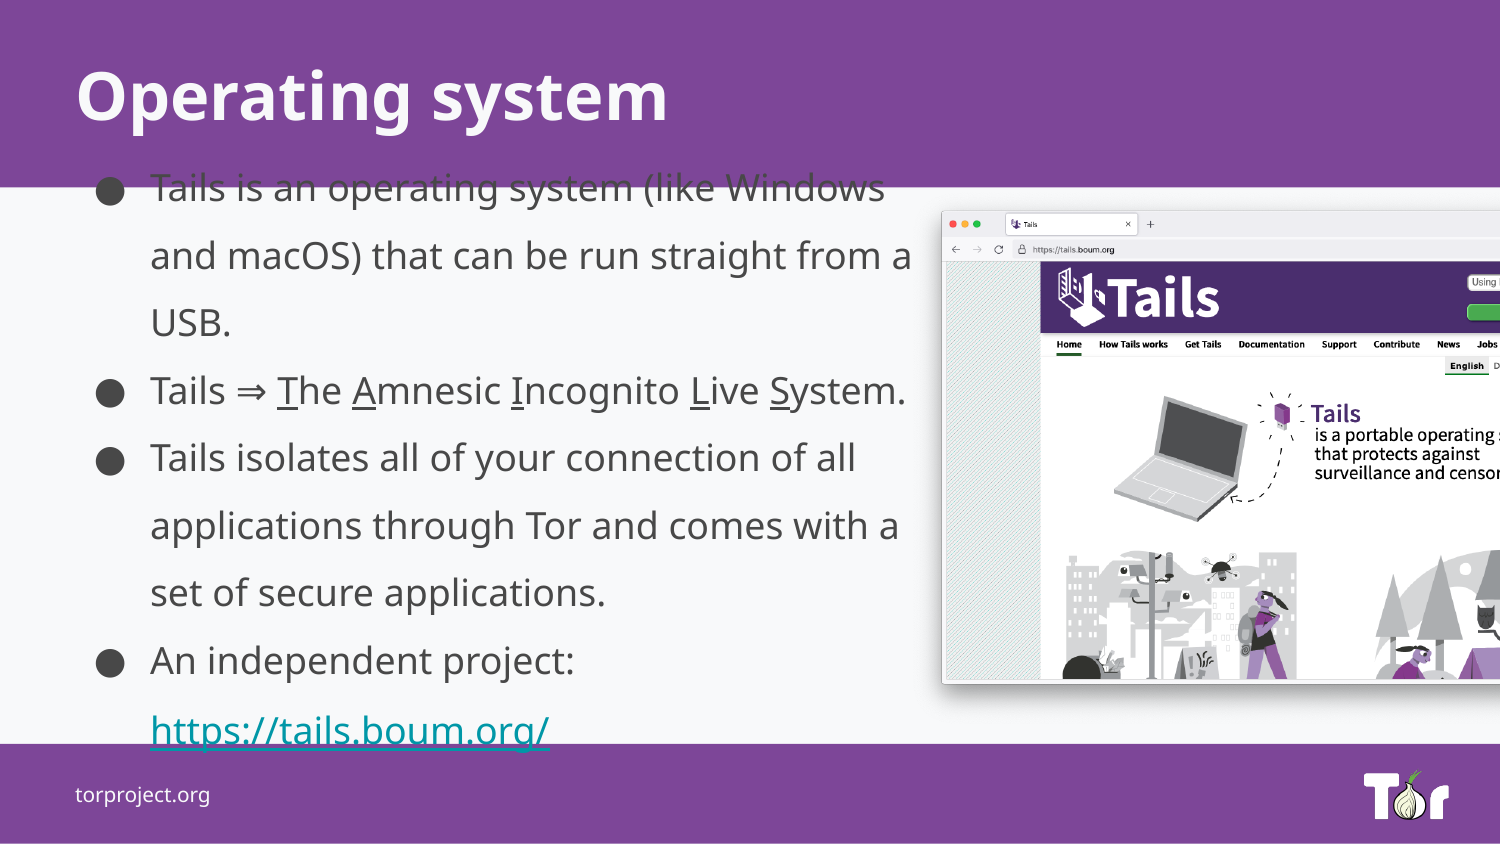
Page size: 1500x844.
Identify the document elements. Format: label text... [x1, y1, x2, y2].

picture [908, 188, 1500, 728]
title Operating system [75, 46, 1436, 141]
picture [1364, 768, 1449, 820]
list Tails is an operating system (like Windows and macOS) that can be run straight from a USB. Tails ⇒ The Amnesic Incognito Live System. Tails isolates all of your connection of all applications through Tor and comes with a set of secure applications. An independent project: https://tails.boum.org/ [75, 187, 932, 713]
